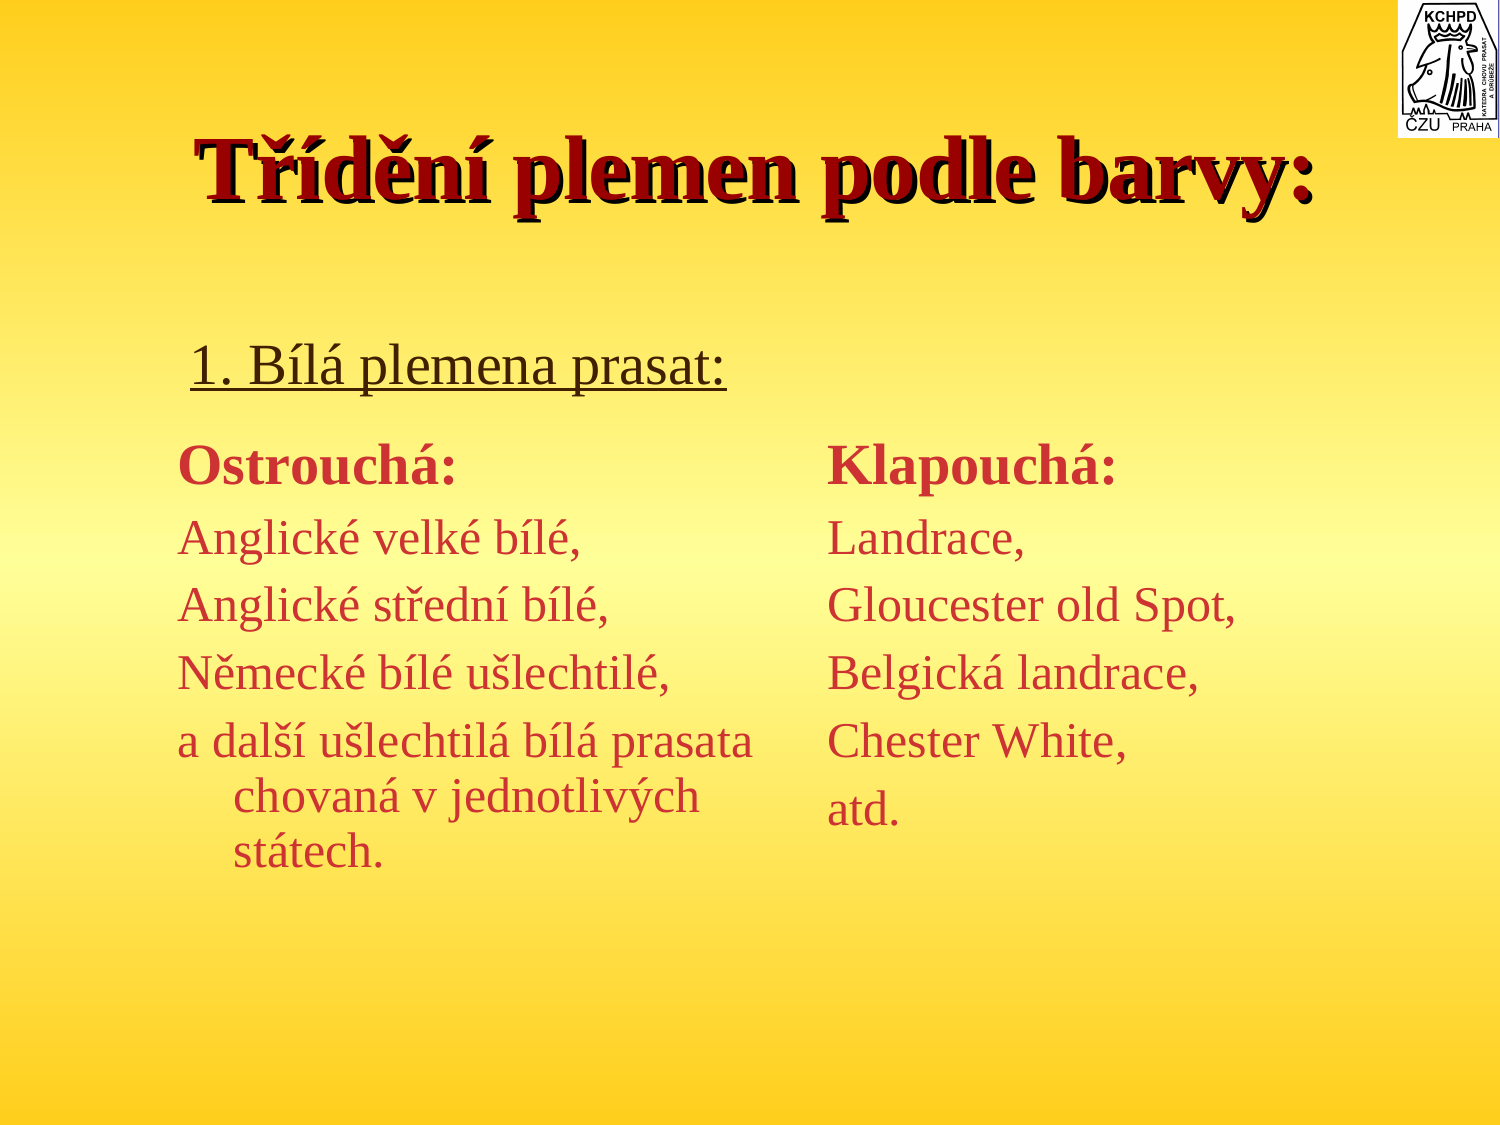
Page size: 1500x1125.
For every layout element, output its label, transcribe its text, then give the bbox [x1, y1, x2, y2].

text_box 1. Bílá plemena prasat: [174, 324, 988, 405]
title Třídění plemen podle barvy: [75, 74, 1438, 263]
chart [1397, 0, 1500, 140]
list Klapouchá: Landrace, Gloucester old Spot, Belgická landrace, Chester White, atd. [812, 425, 1438, 873]
list Ostrouchá: Anglické velké bílé, Anglické střední bílé, Německé bílé ušlechtilé, a další ušlechtilá bílá prasata chovaná v jednotlivých státech. [162, 425, 788, 1101]
